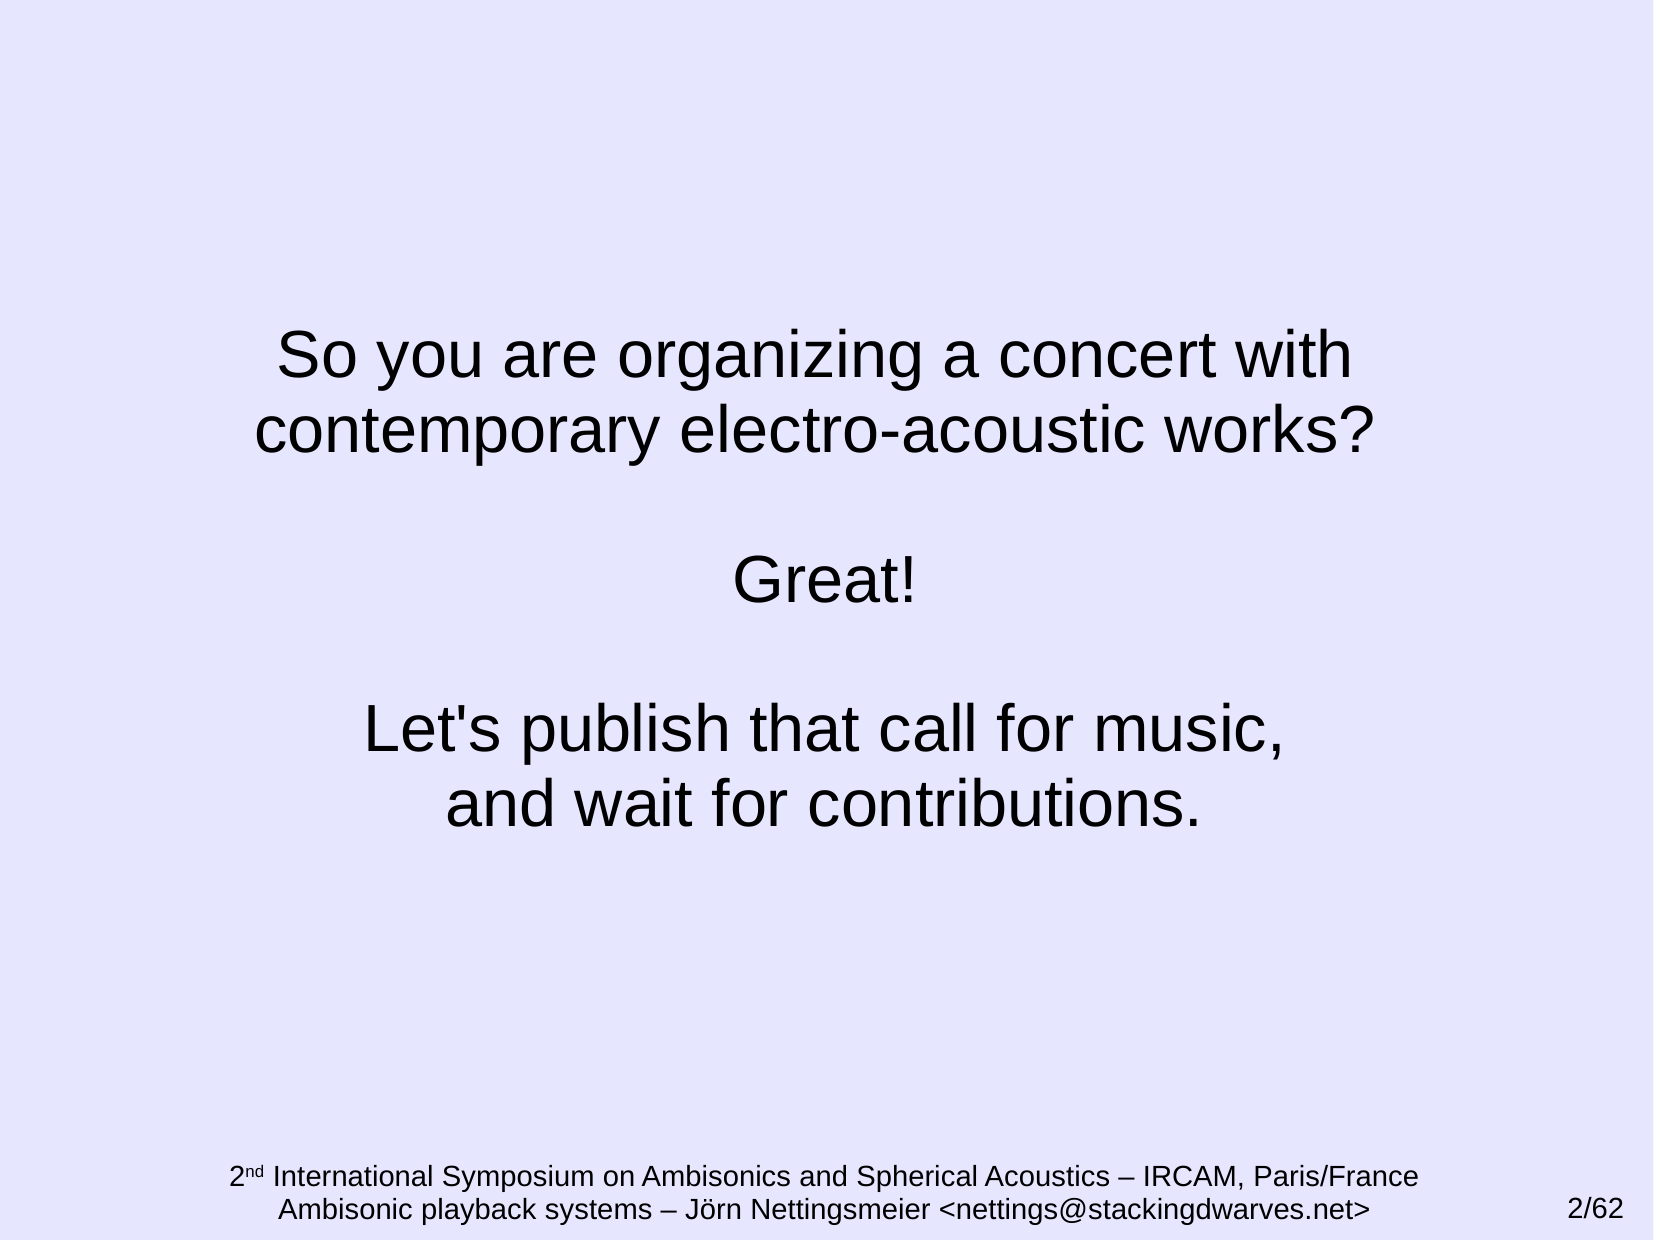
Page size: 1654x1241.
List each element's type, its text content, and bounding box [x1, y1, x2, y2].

subtitle So you are organizing a concert with contemporary electro-acoustic works? Great! Let's publish that call for music, and wait for contributions. [37, 49, 1613, 1109]
